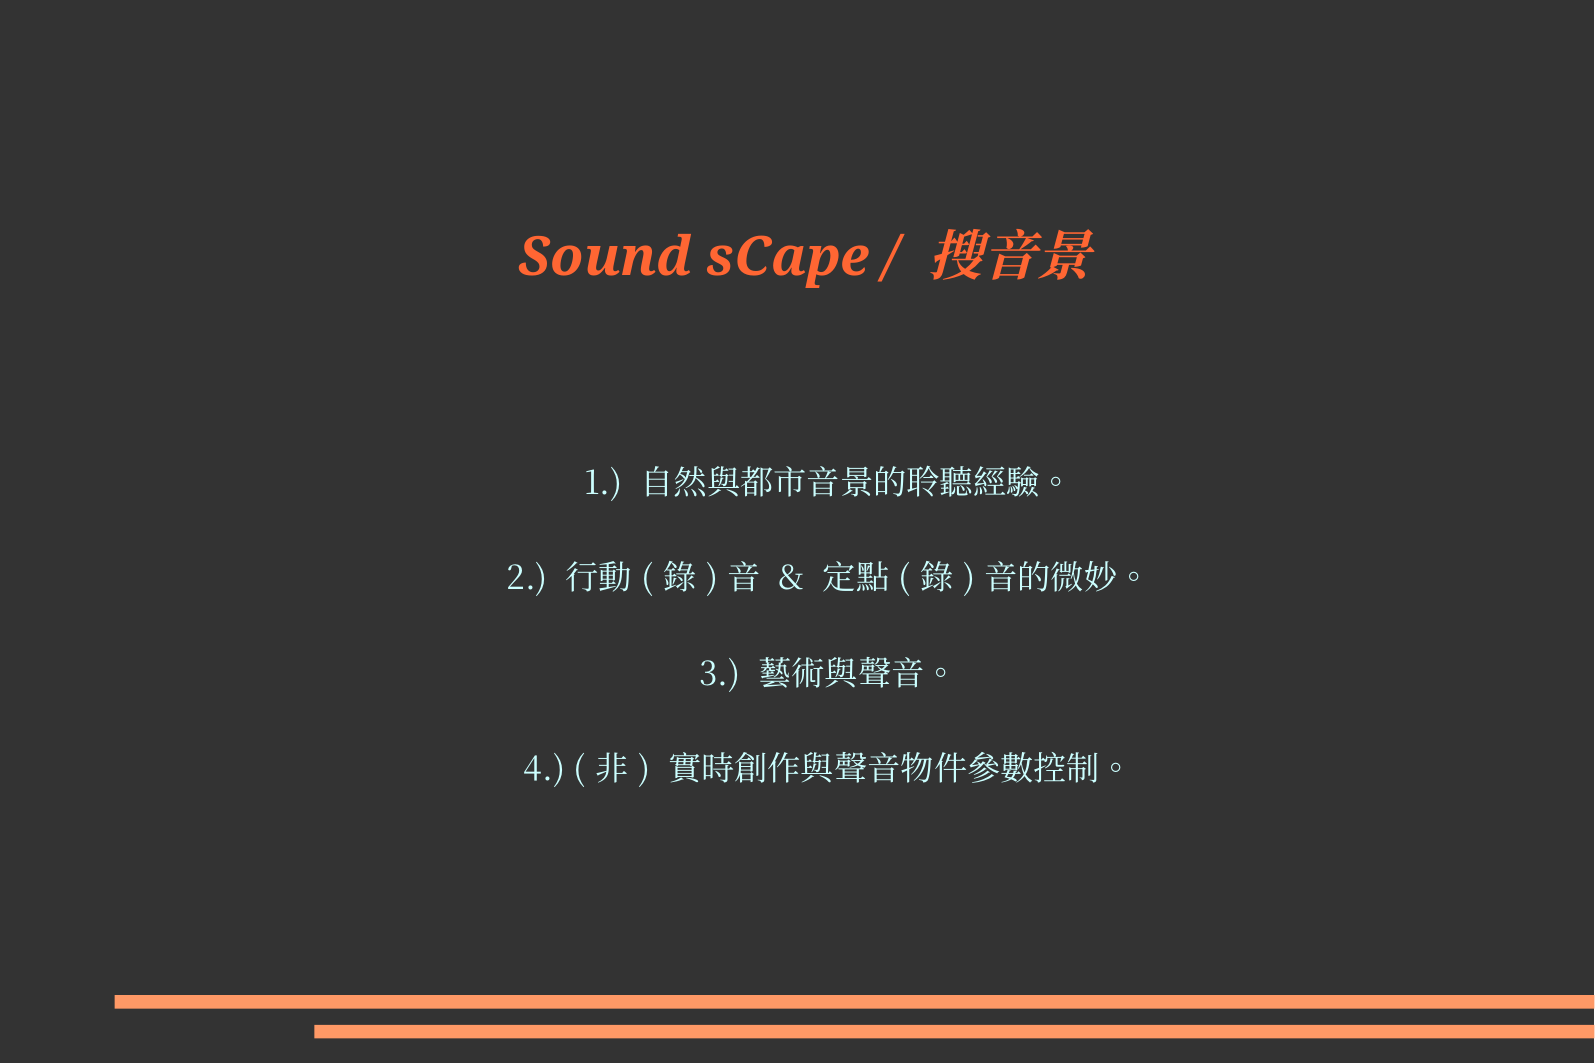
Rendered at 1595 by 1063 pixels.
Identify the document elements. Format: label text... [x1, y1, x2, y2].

subtitle 1.) 自然與都市音景的聆聽經驗。 2.) 行動(錄)音 & 定點(錄)音的微妙。 3.) 藝術與聲音。 4.) (非) 實時創作與聲音物件參數控制。 [117, 276, 1505, 971]
title Sound sCape / 搜音景 [117, 163, 1479, 276]
